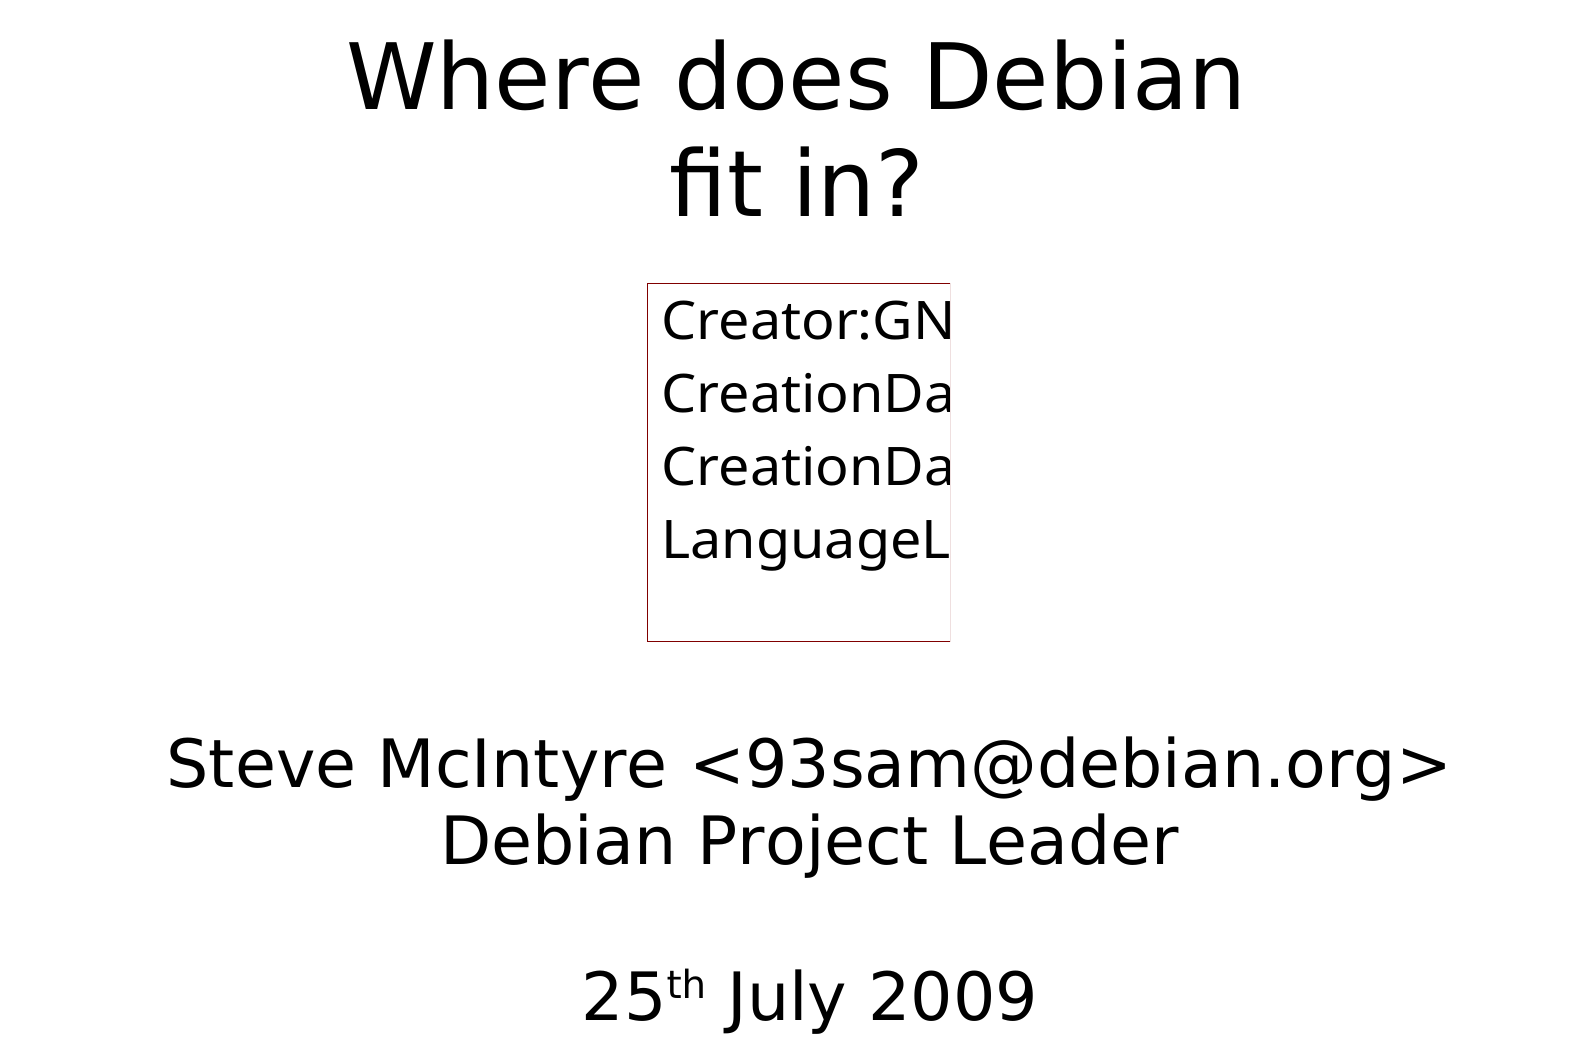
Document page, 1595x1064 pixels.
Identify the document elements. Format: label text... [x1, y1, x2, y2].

subtitle Steve McIntyre <93sam@debian.org> Debian Project Leader 25th July 2009 [75, 630, 1510, 1064]
title Where does Debian fit in? [79, 24, 1515, 239]
picture [643, 280, 951, 642]
